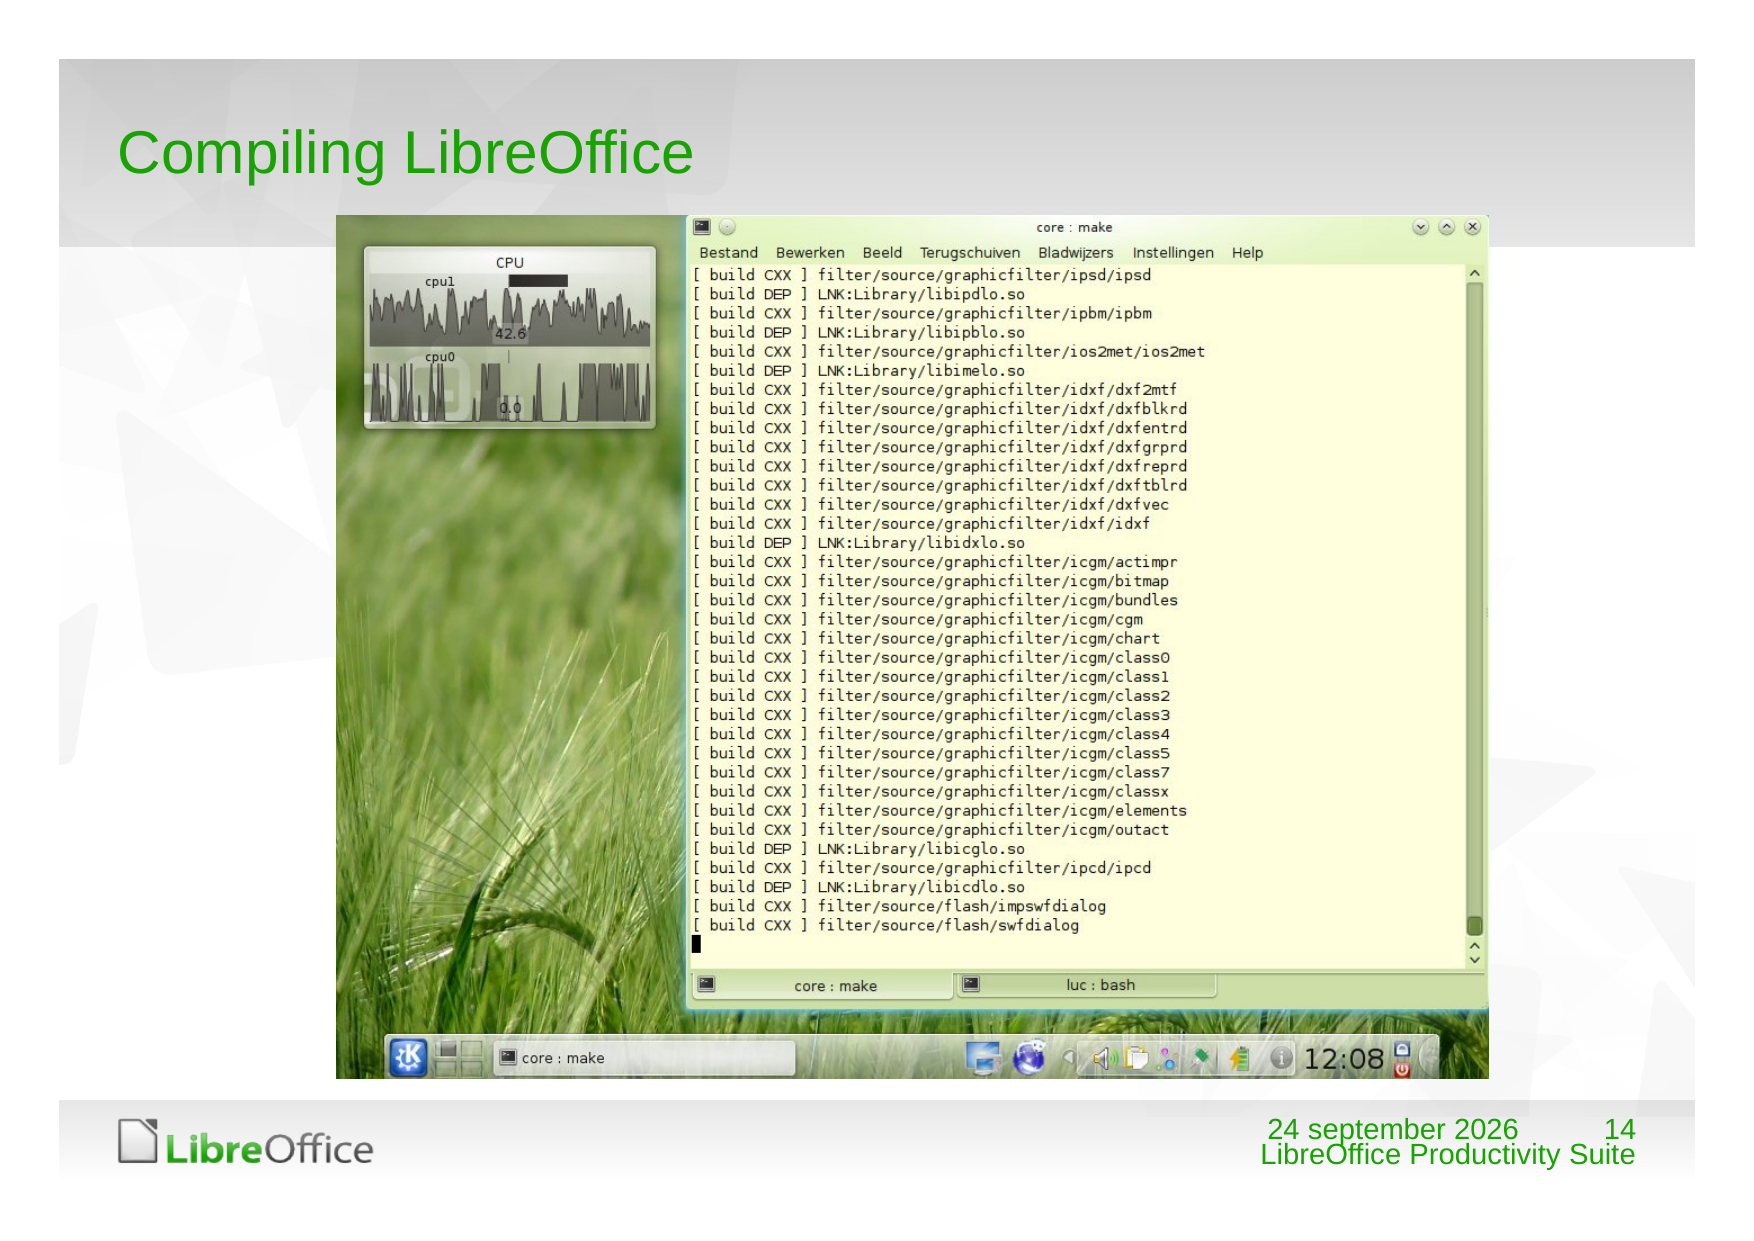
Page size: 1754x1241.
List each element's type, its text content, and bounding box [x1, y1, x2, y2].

picture [99, 1101, 393, 1181]
title Compiling LibreOffice [117, 85, 1637, 220]
picture [59, 59, 1695, 1117]
